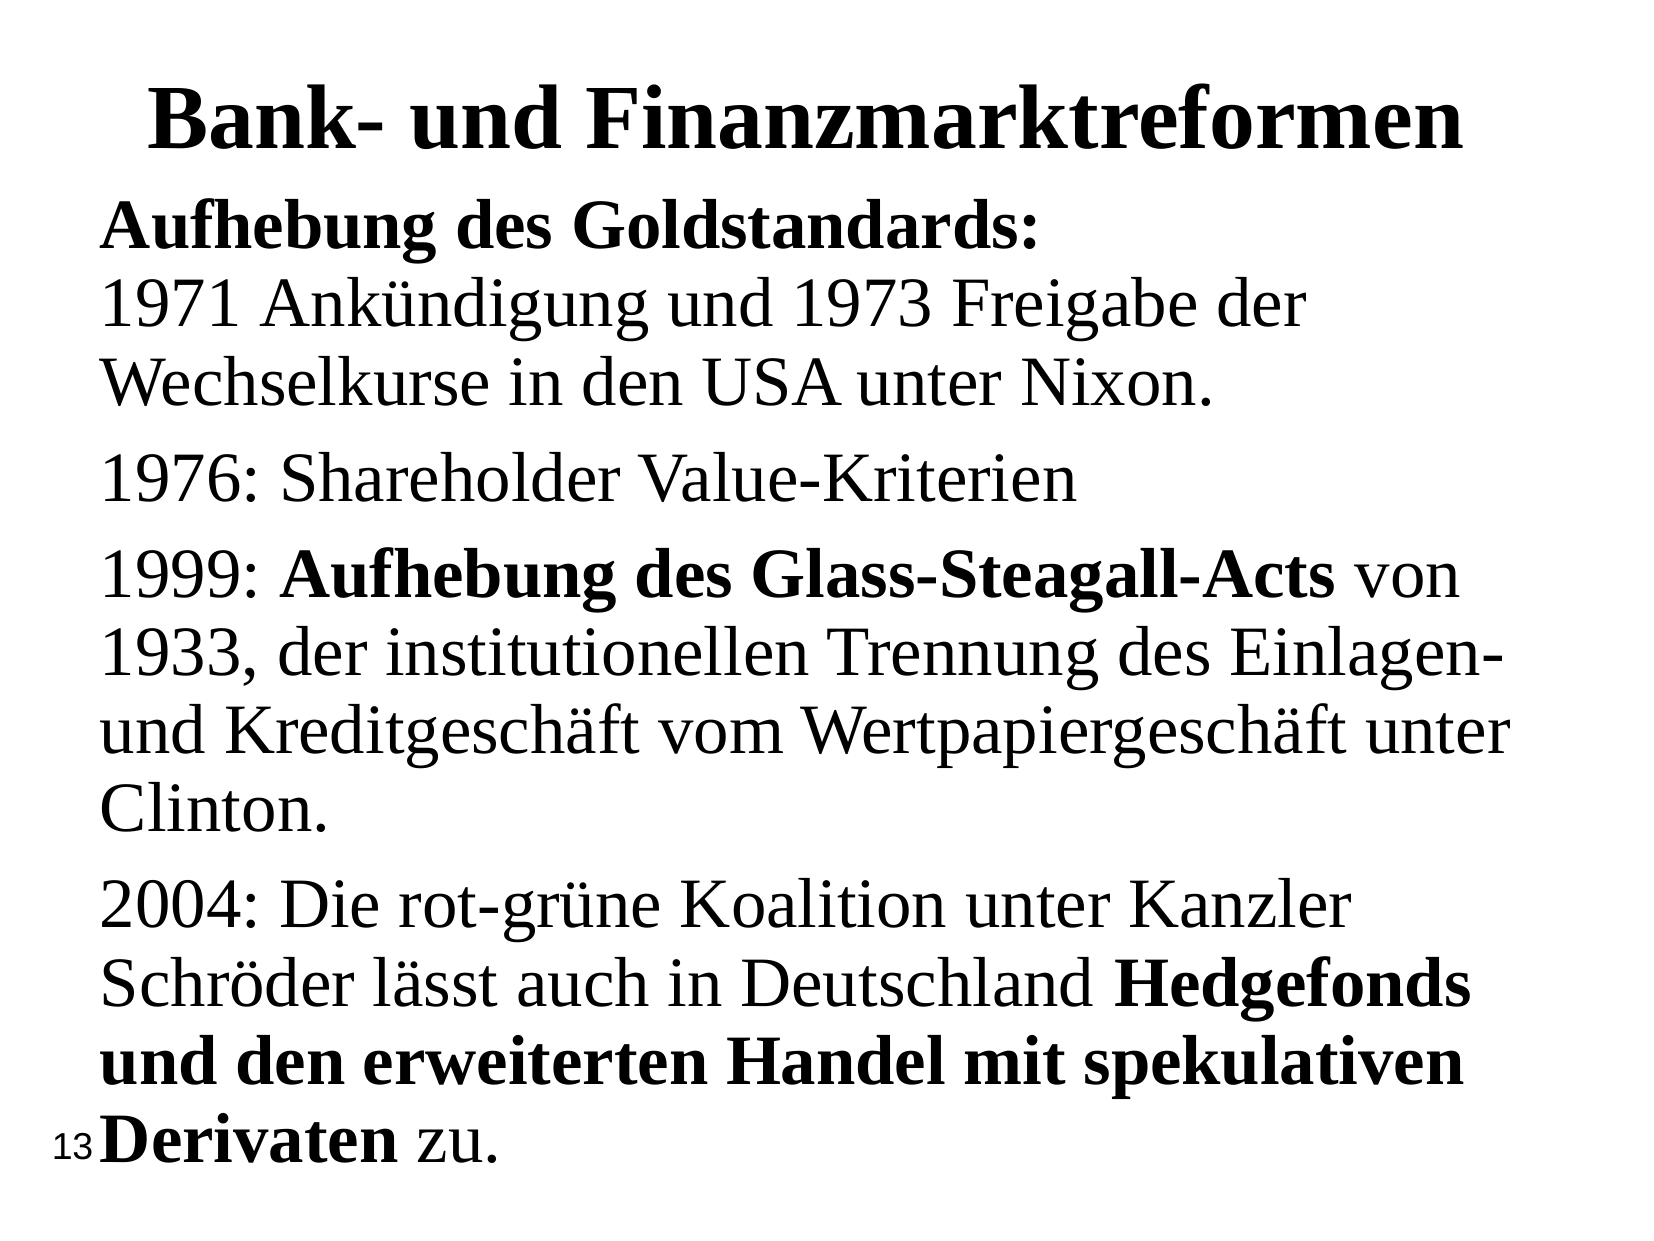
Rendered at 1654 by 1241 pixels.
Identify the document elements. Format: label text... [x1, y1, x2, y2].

text_box Bank- und Finanzmarktreformen Aufhebung des Goldstandards: 1971 Ankündigung und 1973 Freigabe der Wechselkurse in den USA unter Nixon. 1976: Shareholder Value-Kriterien 1999: Aufhebung des Glass-Steagall-Acts von 1933, der institutionellen Trennung des Einlagen- und Kreditgeschäft vom Wertpapiergeschäft unter Clinton. 2004: Die rot-grüne Koalition unter Kanzler Schröder lässt auch in Deutschland Hedgefonds und den erweiterten Handel mit spekulativen Derivaten zu. [85, 59, 1569, 1186]
text_box <Nummer> [37, 1117, 255, 1188]
